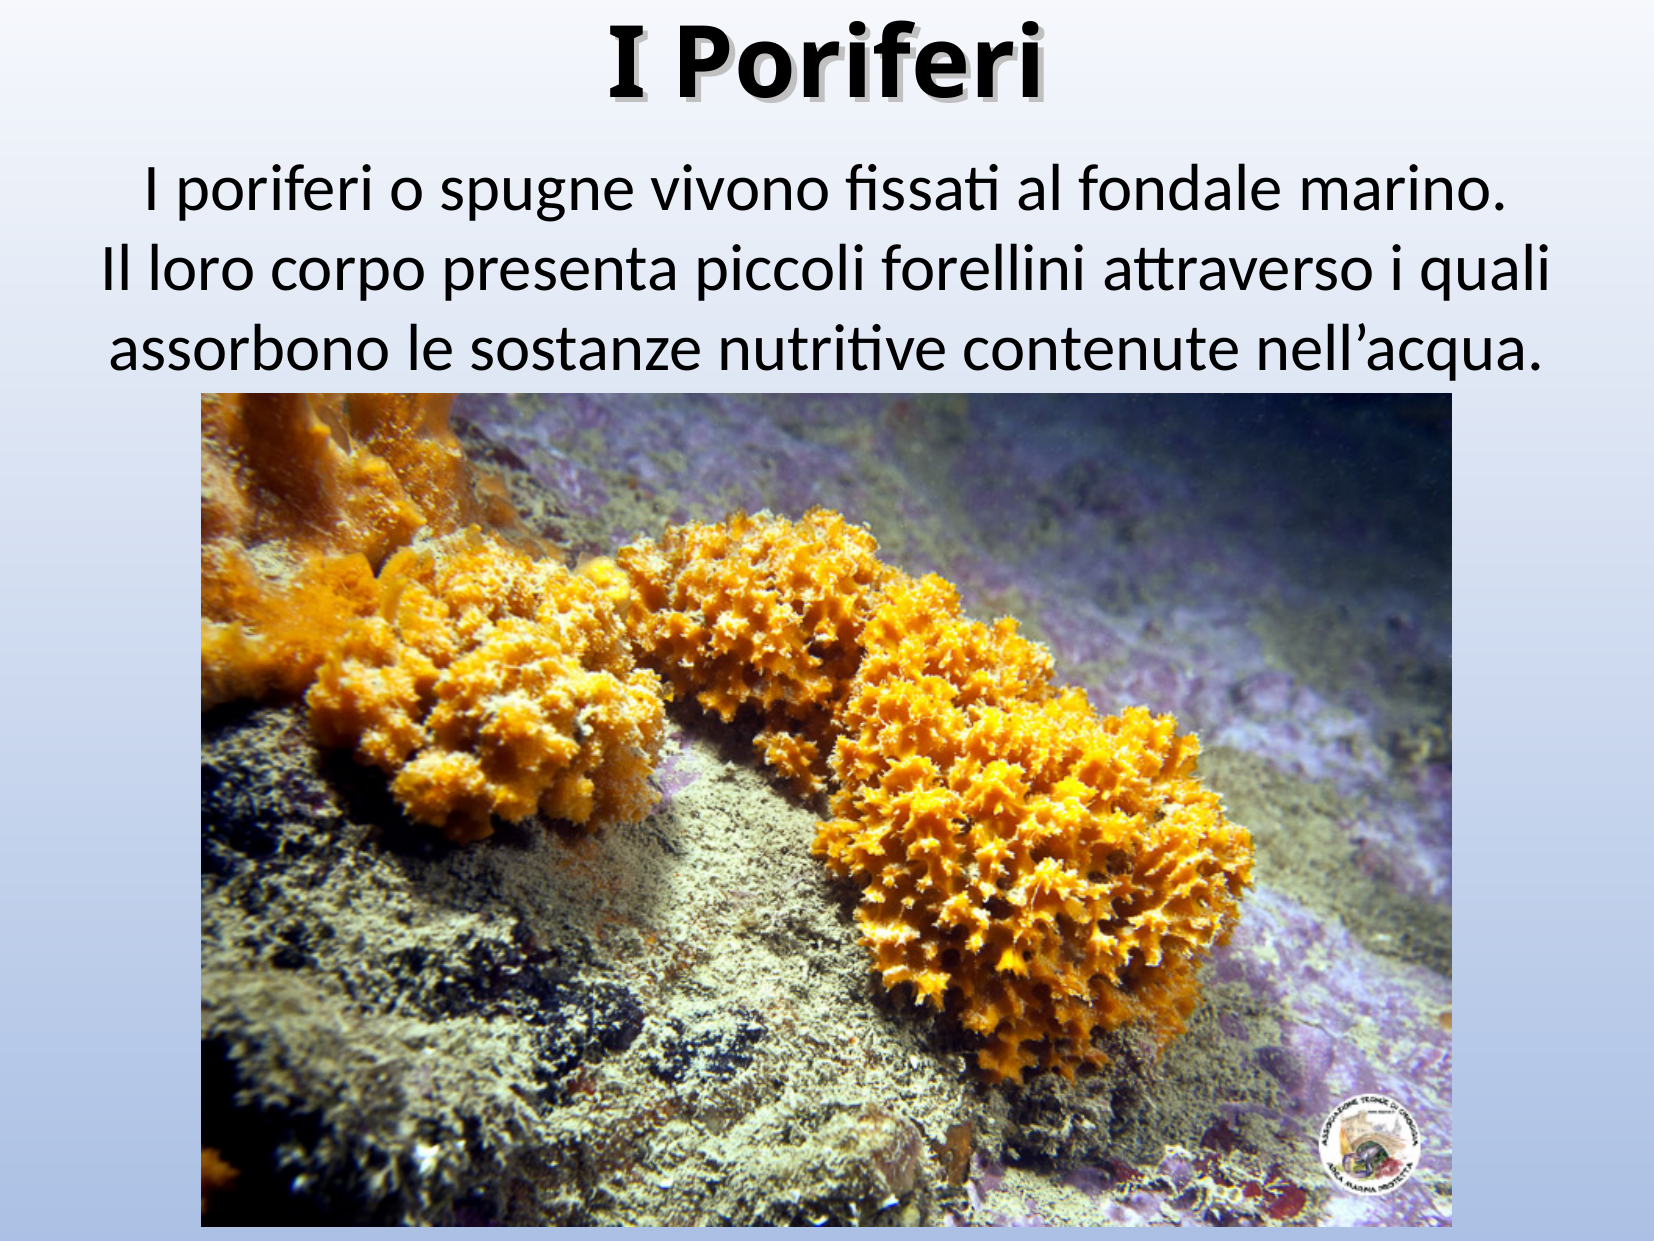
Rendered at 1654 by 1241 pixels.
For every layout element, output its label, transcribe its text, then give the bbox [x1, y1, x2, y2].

text_box I poriferi o spugne vivono fissati al fondale marino. Il loro corpo presenta piccoli forellini attraverso i quali assorbono le sostanze nutritive contenute nell’acqua. [0, 136, 1654, 394]
text_box I Poriferi [0, 0, 1654, 127]
picture [201, 393, 1452, 1227]
